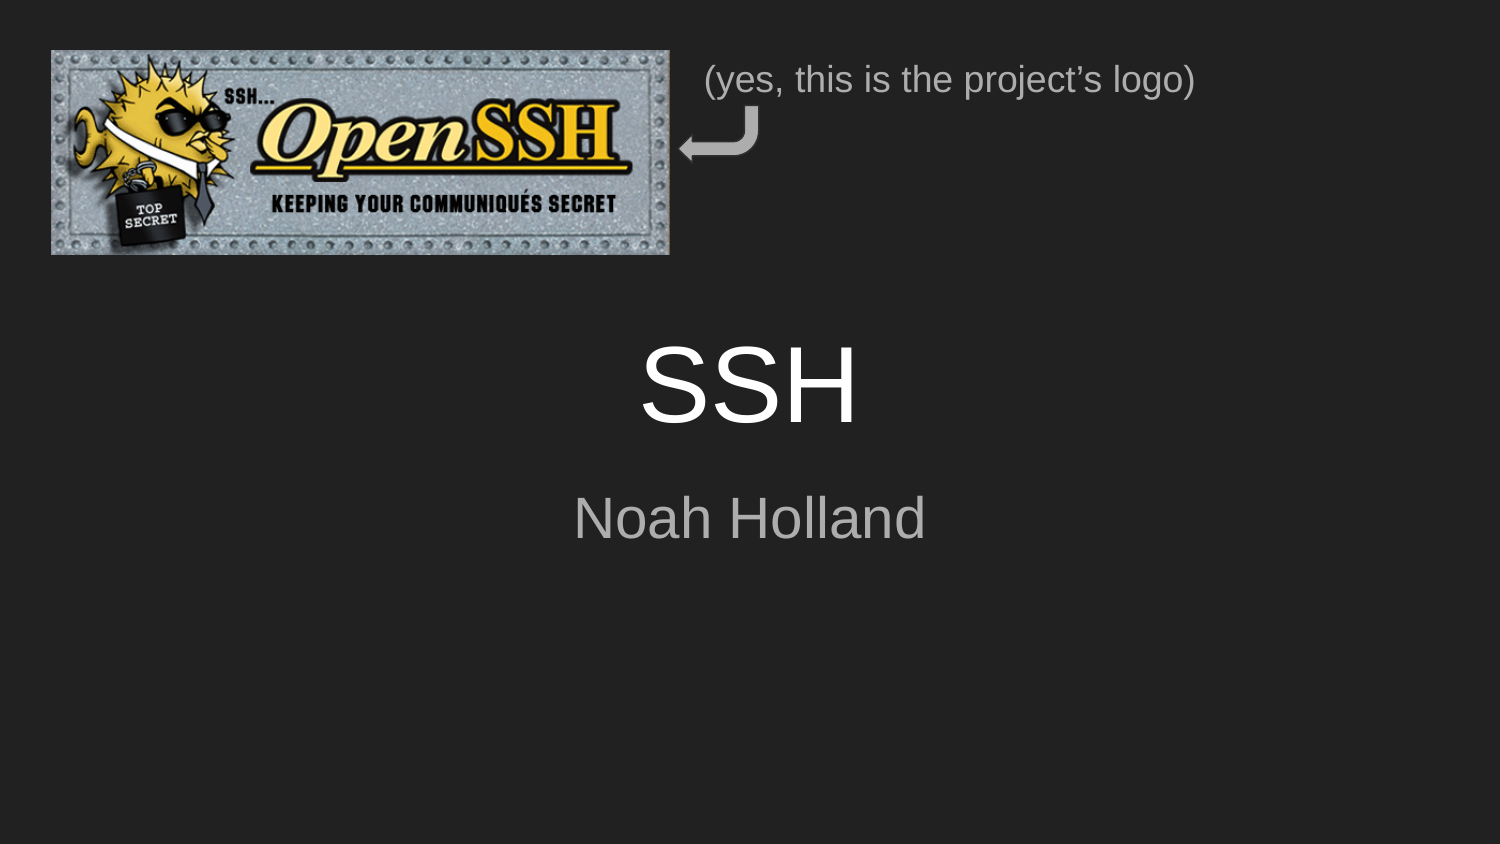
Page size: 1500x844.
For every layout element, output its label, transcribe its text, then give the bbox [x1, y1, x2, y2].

picture [51, 50, 670, 255]
text_box [677, 105, 759, 164]
title SSH [51, 122, 1449, 459]
subtitle Noah Holland [51, 464, 1449, 595]
text_box (yes, this is the project’s logo) [688, 40, 1330, 116]
